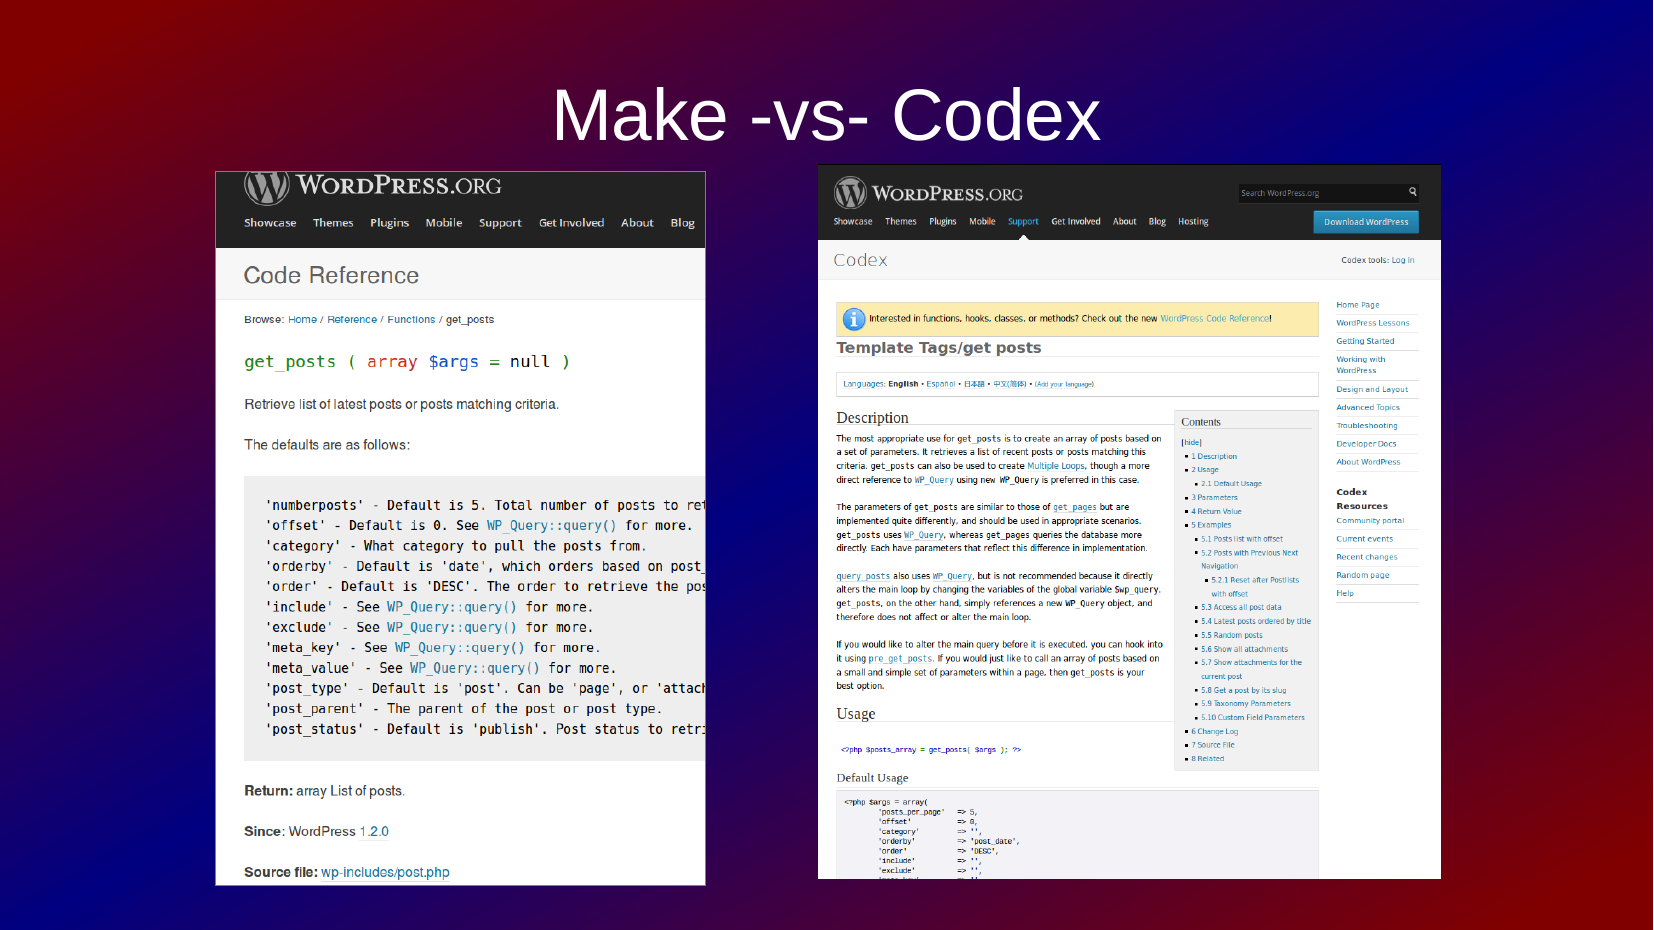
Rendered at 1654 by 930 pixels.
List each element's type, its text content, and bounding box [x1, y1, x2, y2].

picture [215, 171, 706, 886]
title Make -vs- Codex [82, 37, 1571, 193]
picture [818, 164, 1441, 879]
